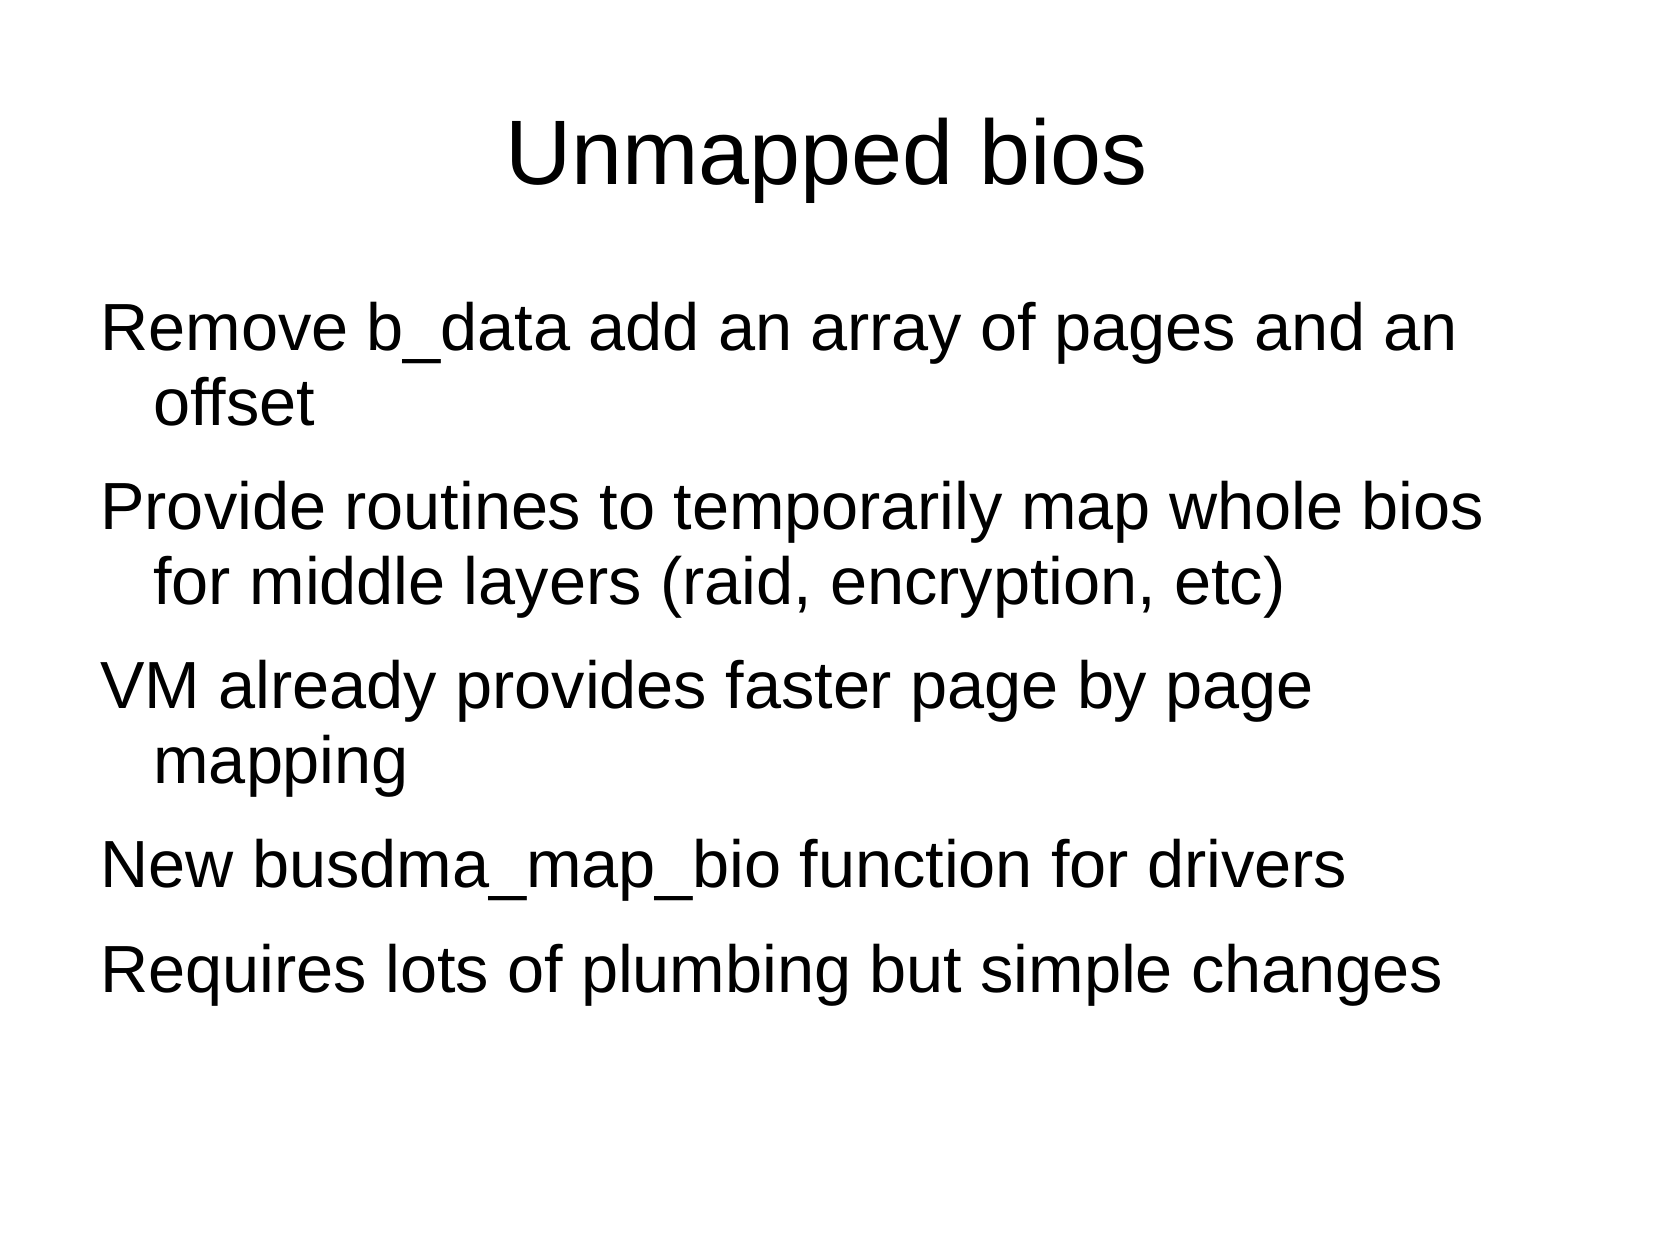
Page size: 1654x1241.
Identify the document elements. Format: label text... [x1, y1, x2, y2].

title Unmapped bios [82, 56, 1571, 250]
list Remove b_data add an array of pages and an offset Provide routines to temporarily map whole bios for middle layers (raid, encryption, etc) VM already provides faster page by page mapping New busdma_map_bio function for drivers Requires lots of plumbing but simple changes [82, 290, 1571, 1094]
